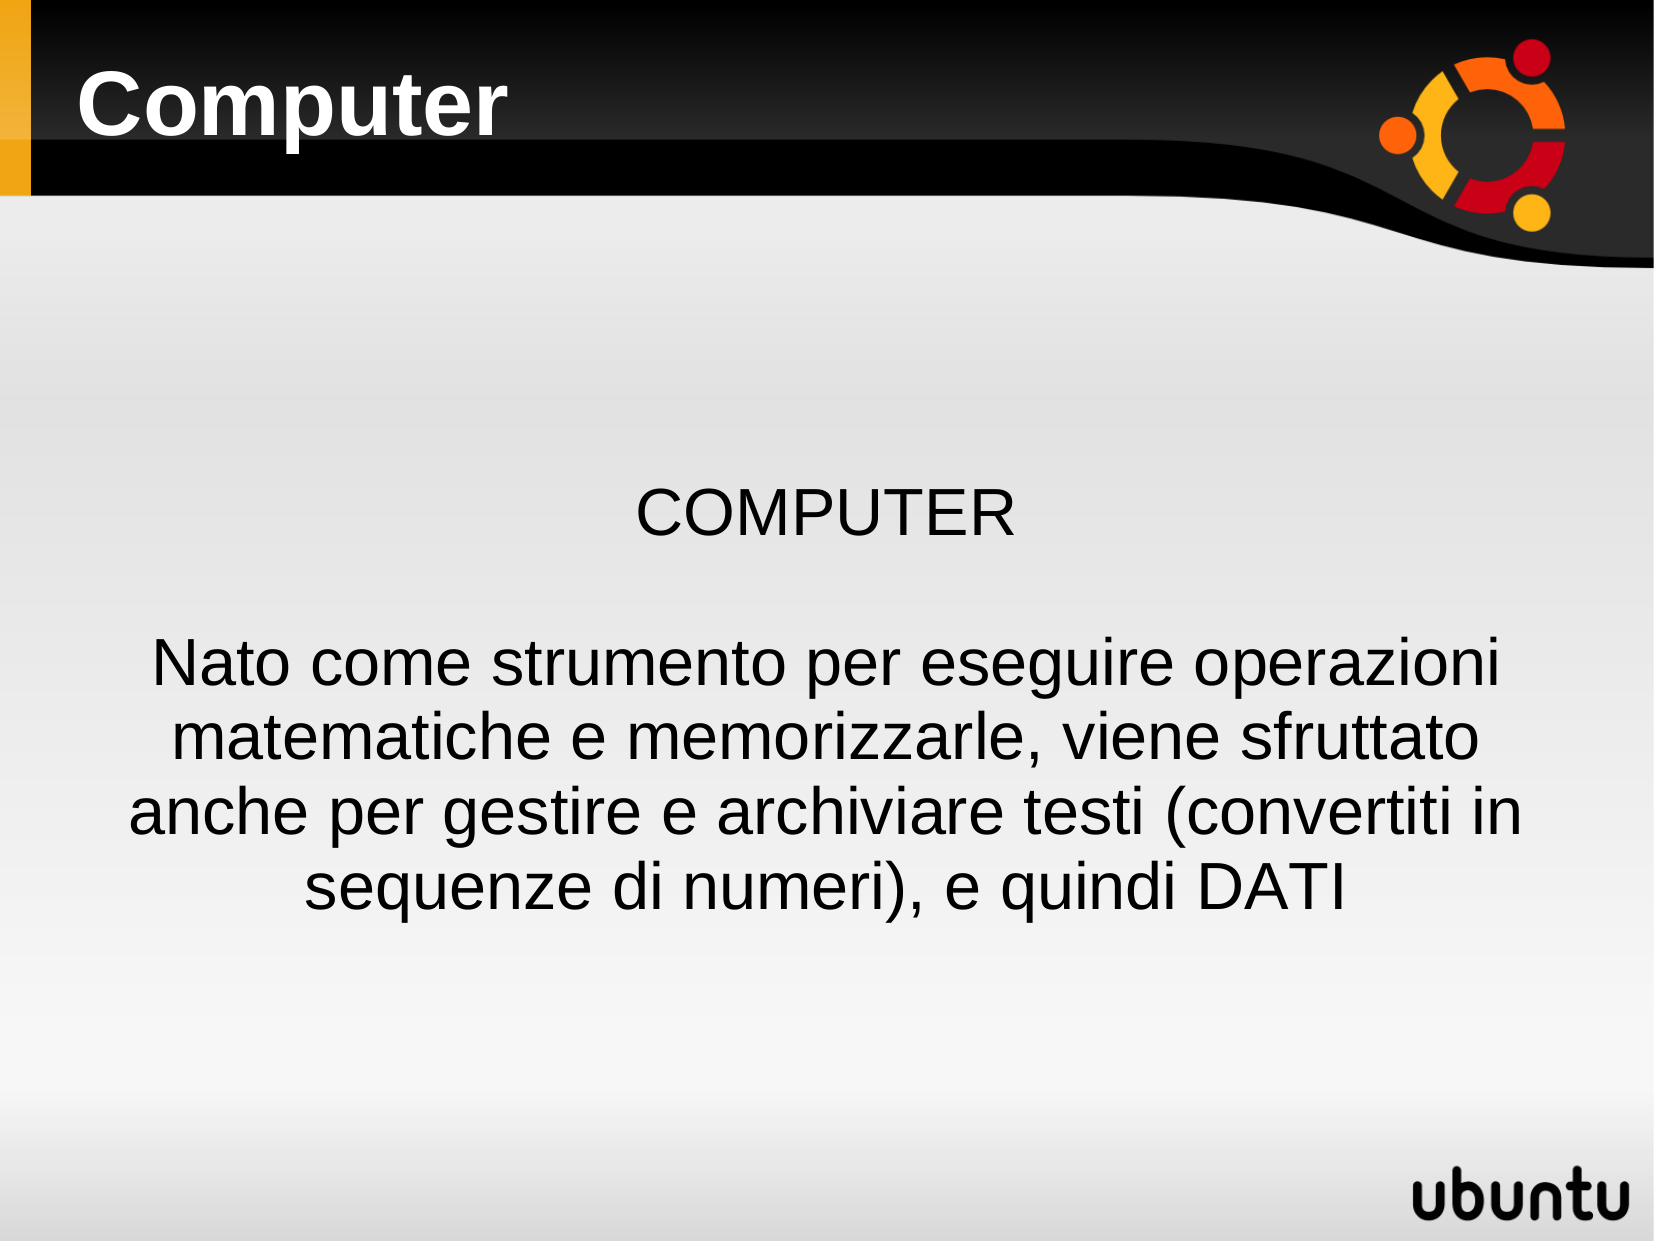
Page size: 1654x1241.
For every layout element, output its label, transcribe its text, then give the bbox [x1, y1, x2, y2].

title Computer [76, 7, 1565, 200]
picture [0, 0, 1654, 1241]
subtitle COMPUTER Nato come strumento per eseguire operazioni matematiche e memorizzarle, viene sfruttato anche per gestire e archiviare testi (convertiti in sequenze di numeri), e quindi DATI [82, 297, 1571, 1102]
